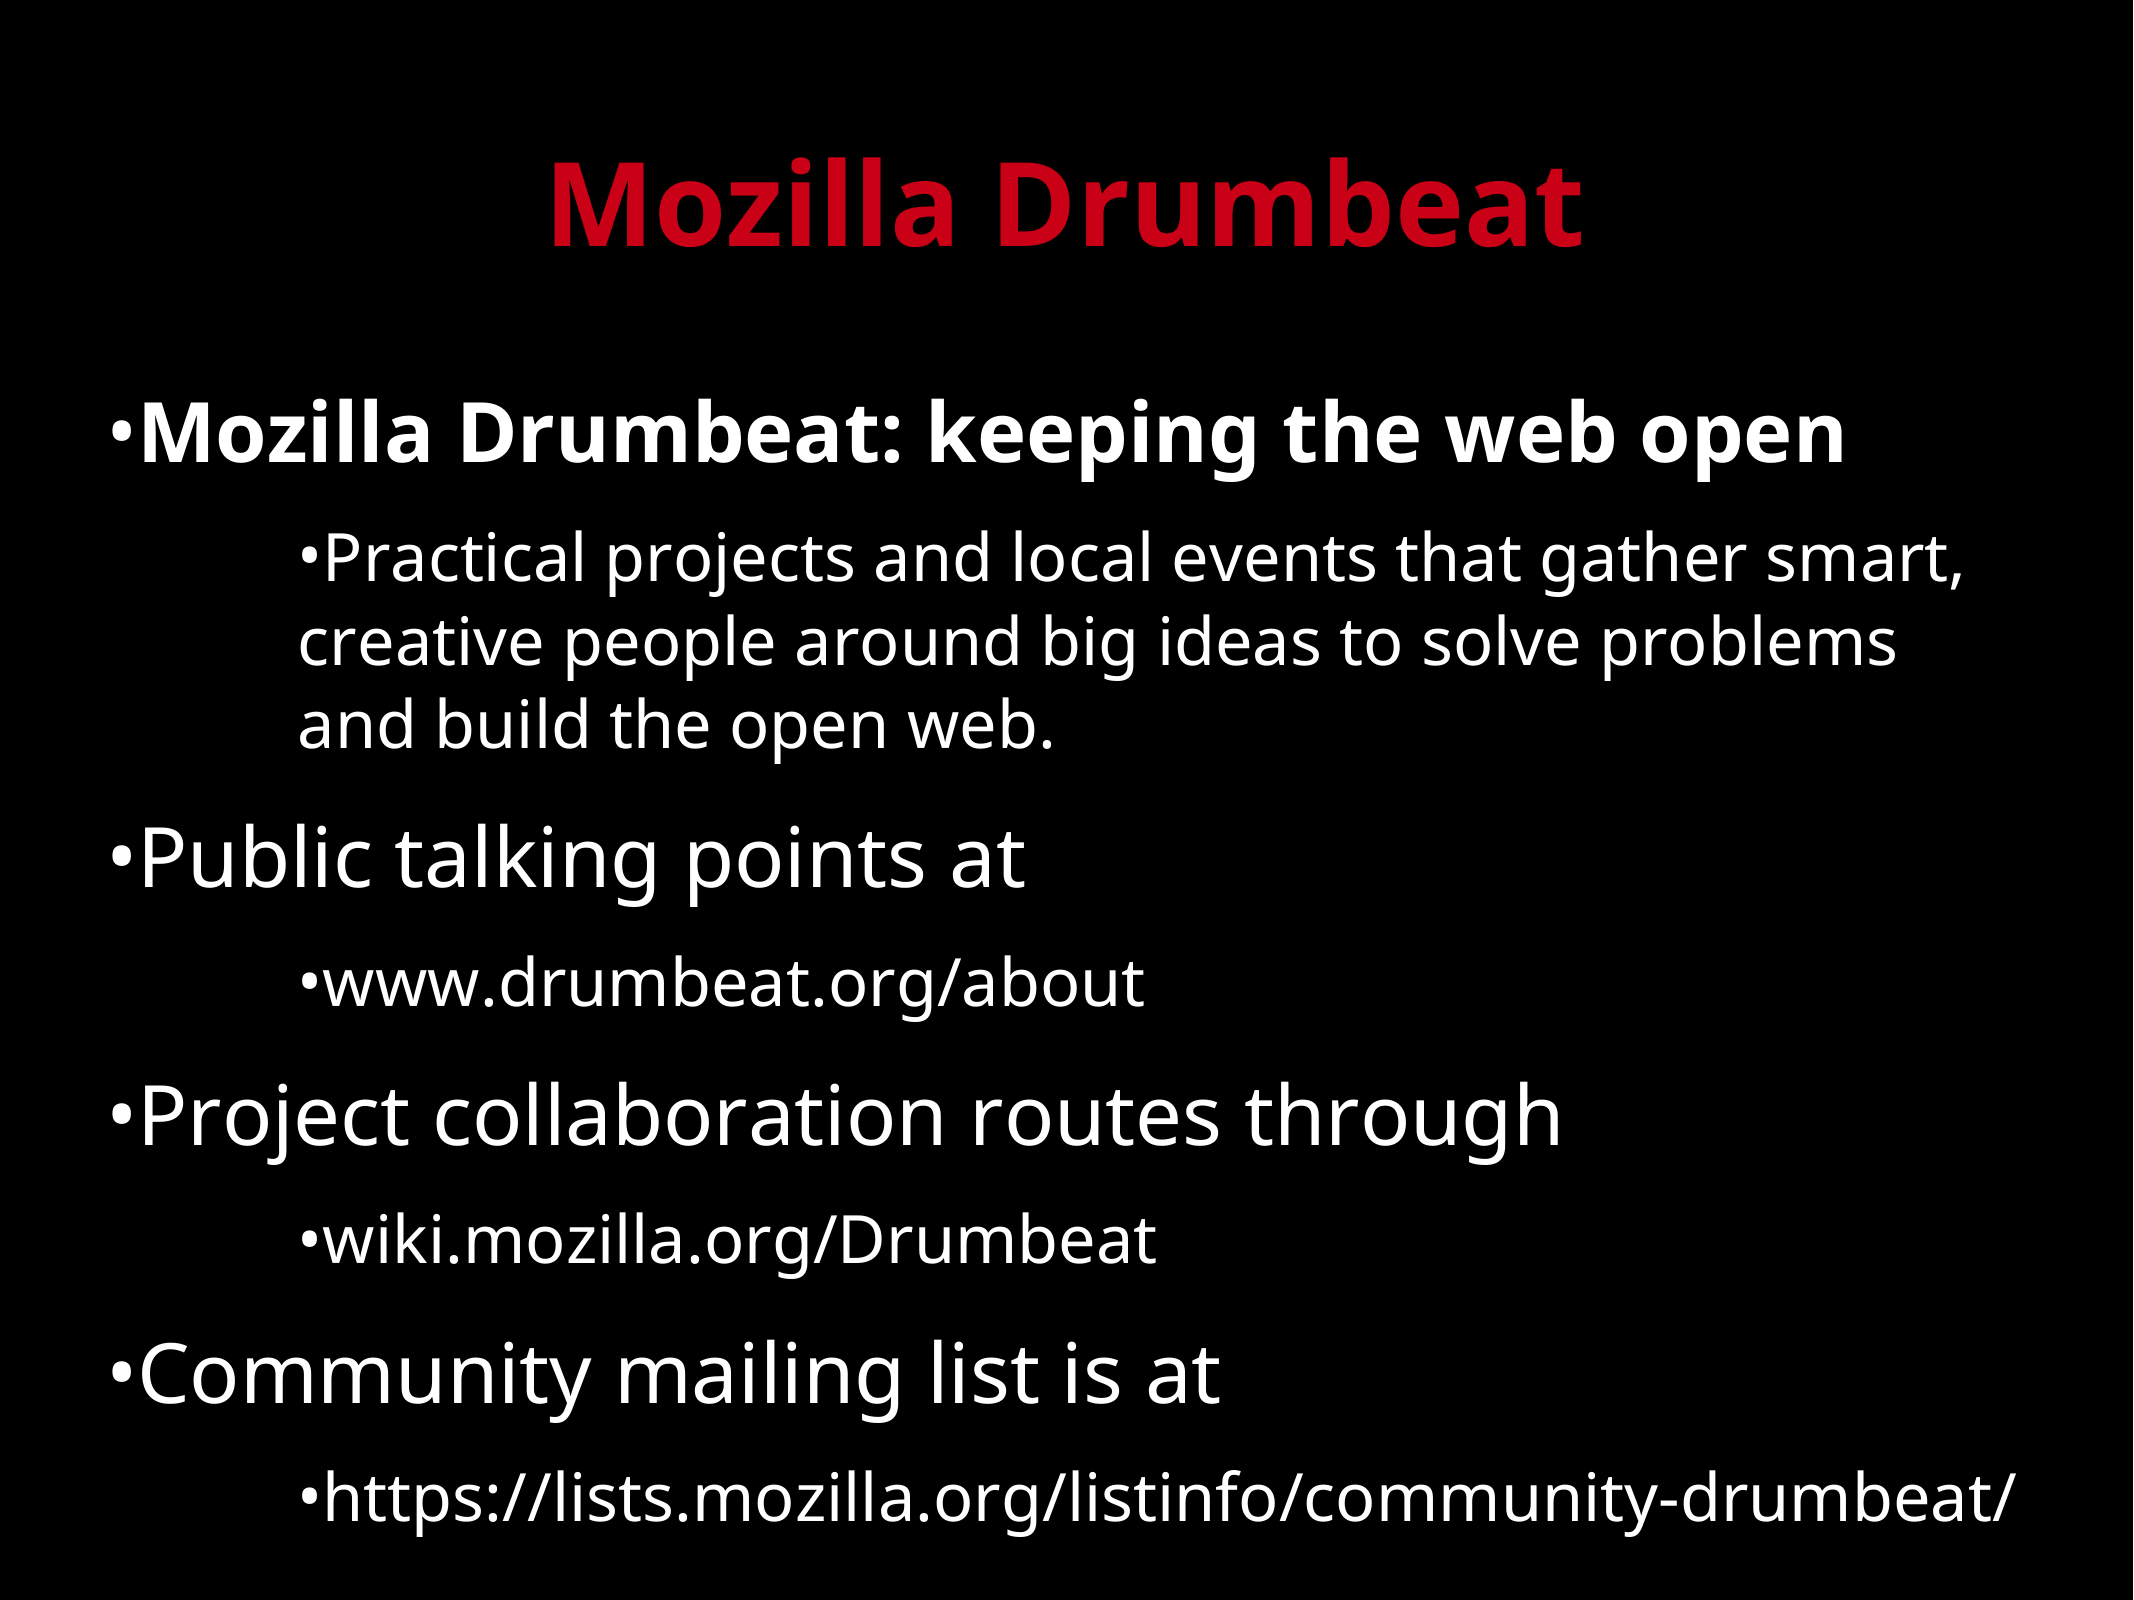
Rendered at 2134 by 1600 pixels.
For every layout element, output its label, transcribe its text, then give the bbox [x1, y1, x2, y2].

list Mozilla Drumbeat: keeping the web open Practical projects and local events that gather smart, creative people around big ideas to solve problems and build the open web. Public talking points at www.drumbeat.org/about Project collaboration routes through wiki.mozilla.org/Drumbeat Community mailing list is at https://lists.mozilla.org/listinfo/community-drumbeat/ [106, 374, 2025, 1585]
title Mozilla Drumbeat [106, 26, 2025, 367]
